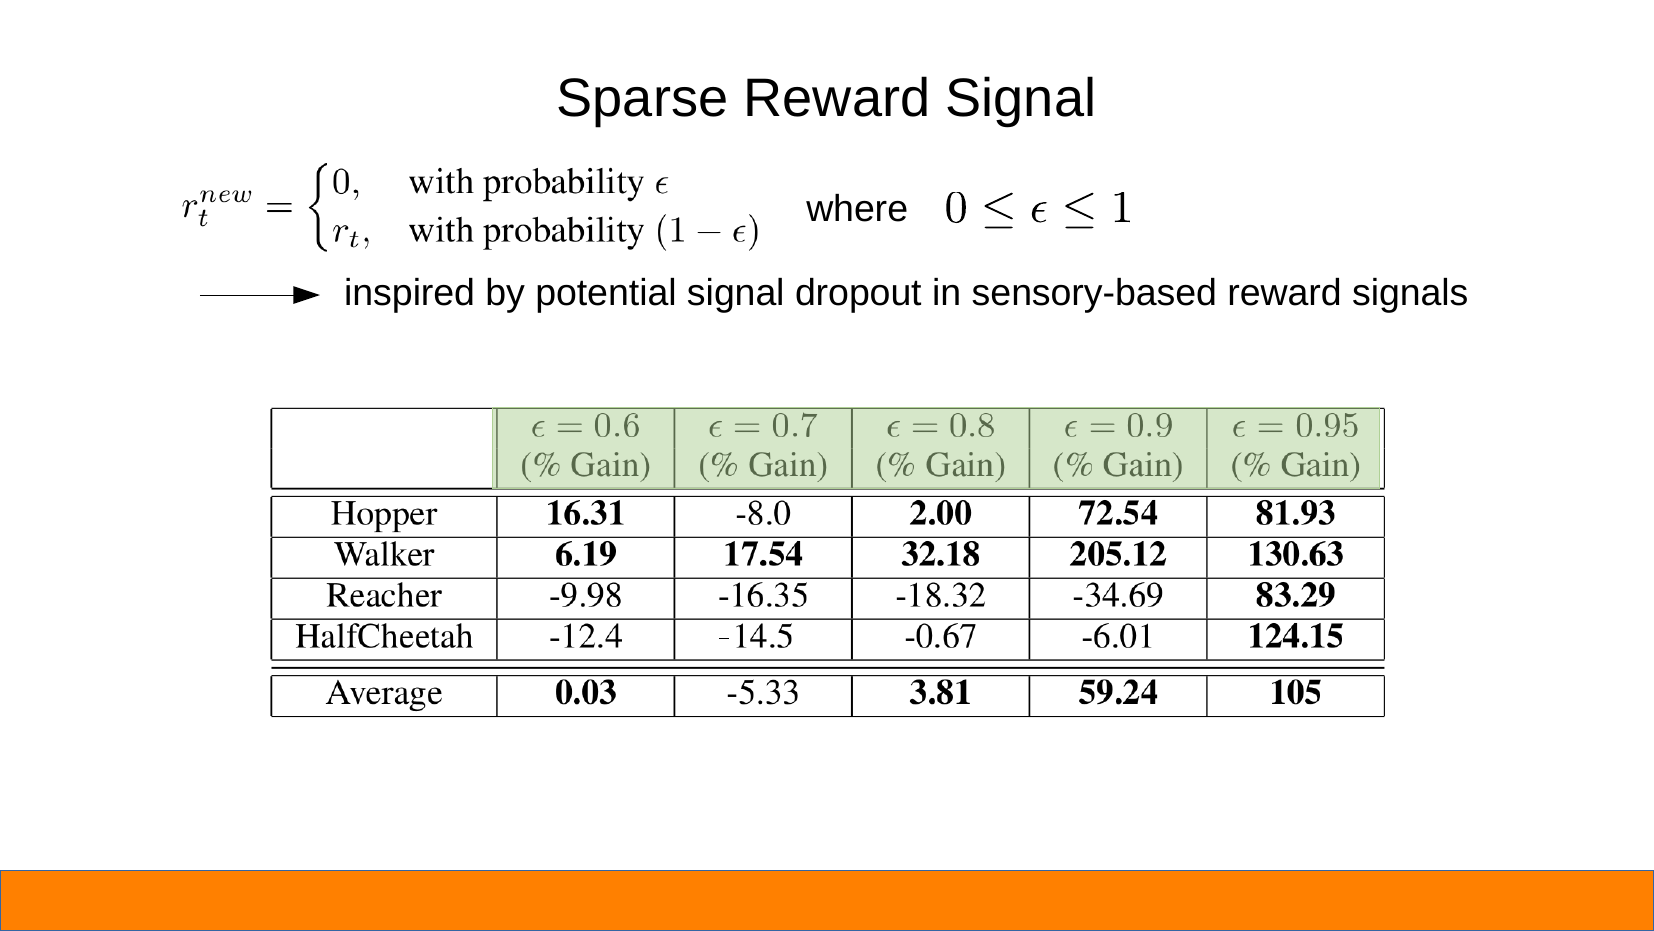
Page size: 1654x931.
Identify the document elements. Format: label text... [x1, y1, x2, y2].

text_box [0, 870, 1654, 931]
picture [266, 402, 1388, 721]
text_box where inspired by potential signal dropout in sensory-based reward signals [140, 96, 1596, 364]
picture [944, 192, 1134, 229]
text_box [492, 407, 1380, 489]
text_box Sparse Reward Signal [253, 60, 1400, 96]
